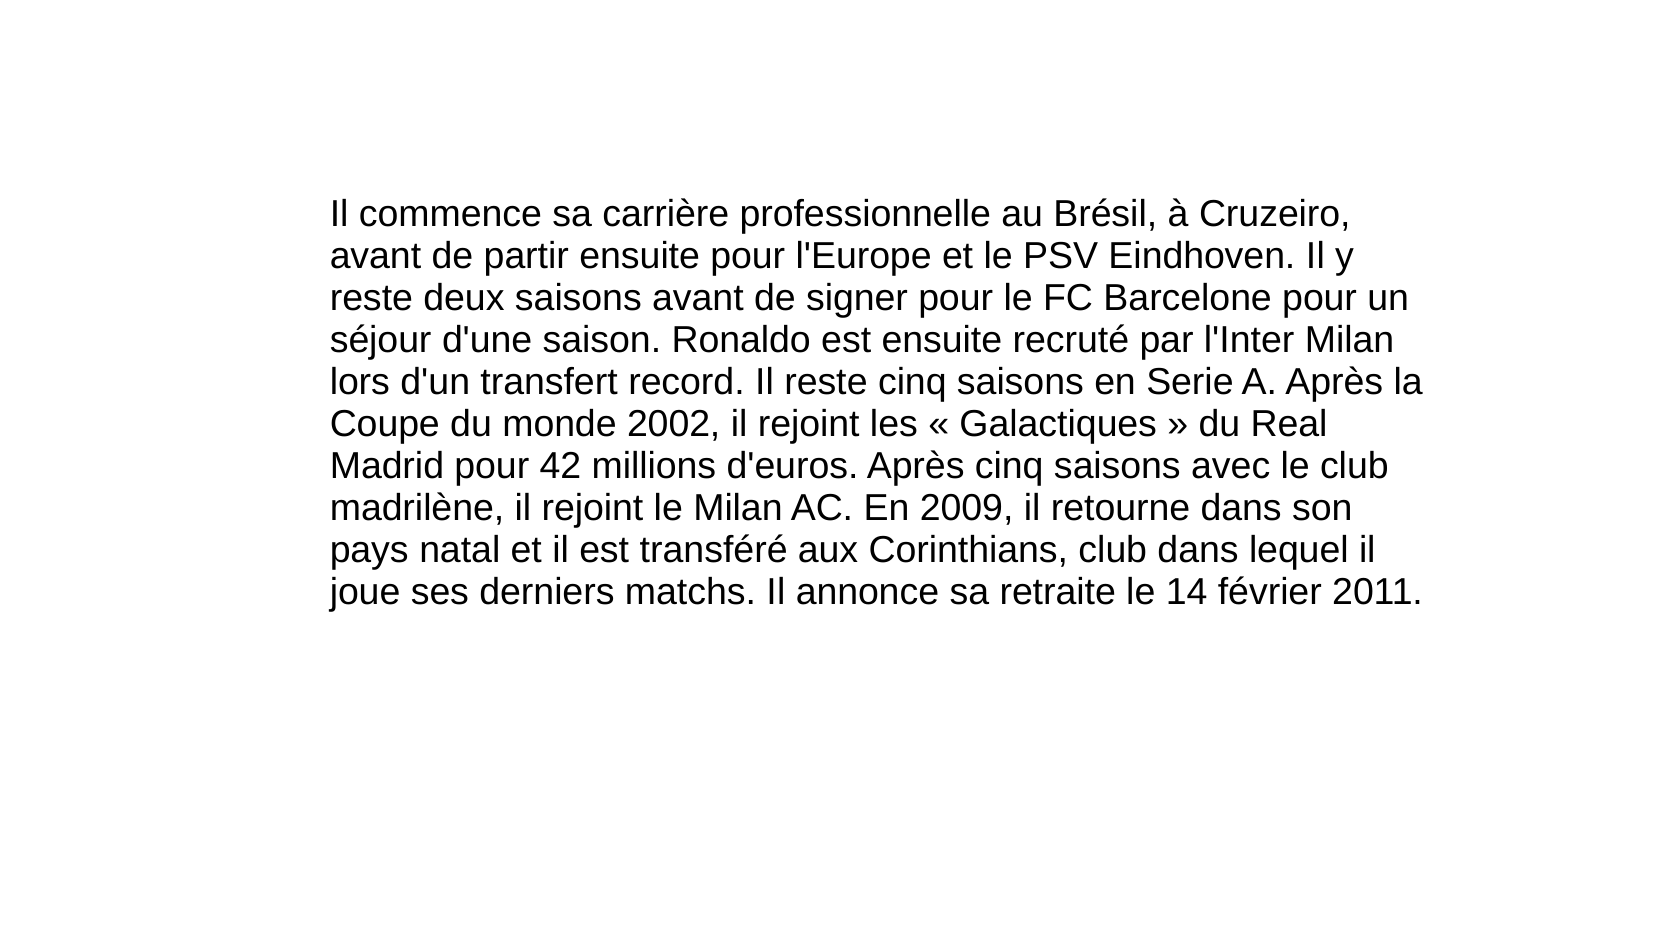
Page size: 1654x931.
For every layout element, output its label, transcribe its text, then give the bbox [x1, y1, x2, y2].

text_box Il commence sa carrière professionnelle au Brésil, à Cruzeiro, avant de partir ensuite pour l'Europe et le PSV Eindhoven. Il y reste deux saisons avant de signer pour le FC Barcelone pour un séjour d'une saison. Ronaldo est ensuite recruté par l'Inter Milan lors d'un transfert record. Il reste cinq saisons en Serie A. Après la Coupe du monde 2002, il rejoint les « Galactiques » du Real Madrid pour 42 millions d'euros. Après cinq saisons avec le club madrilène, il rejoint le Milan AC. En 2009, il retourne dans son pays natal et il est transféré aux Corinthians, club dans lequel il joue ses derniers matchs. Il annonce sa retraite le 14 février 2011. [314, 185, 1447, 621]
